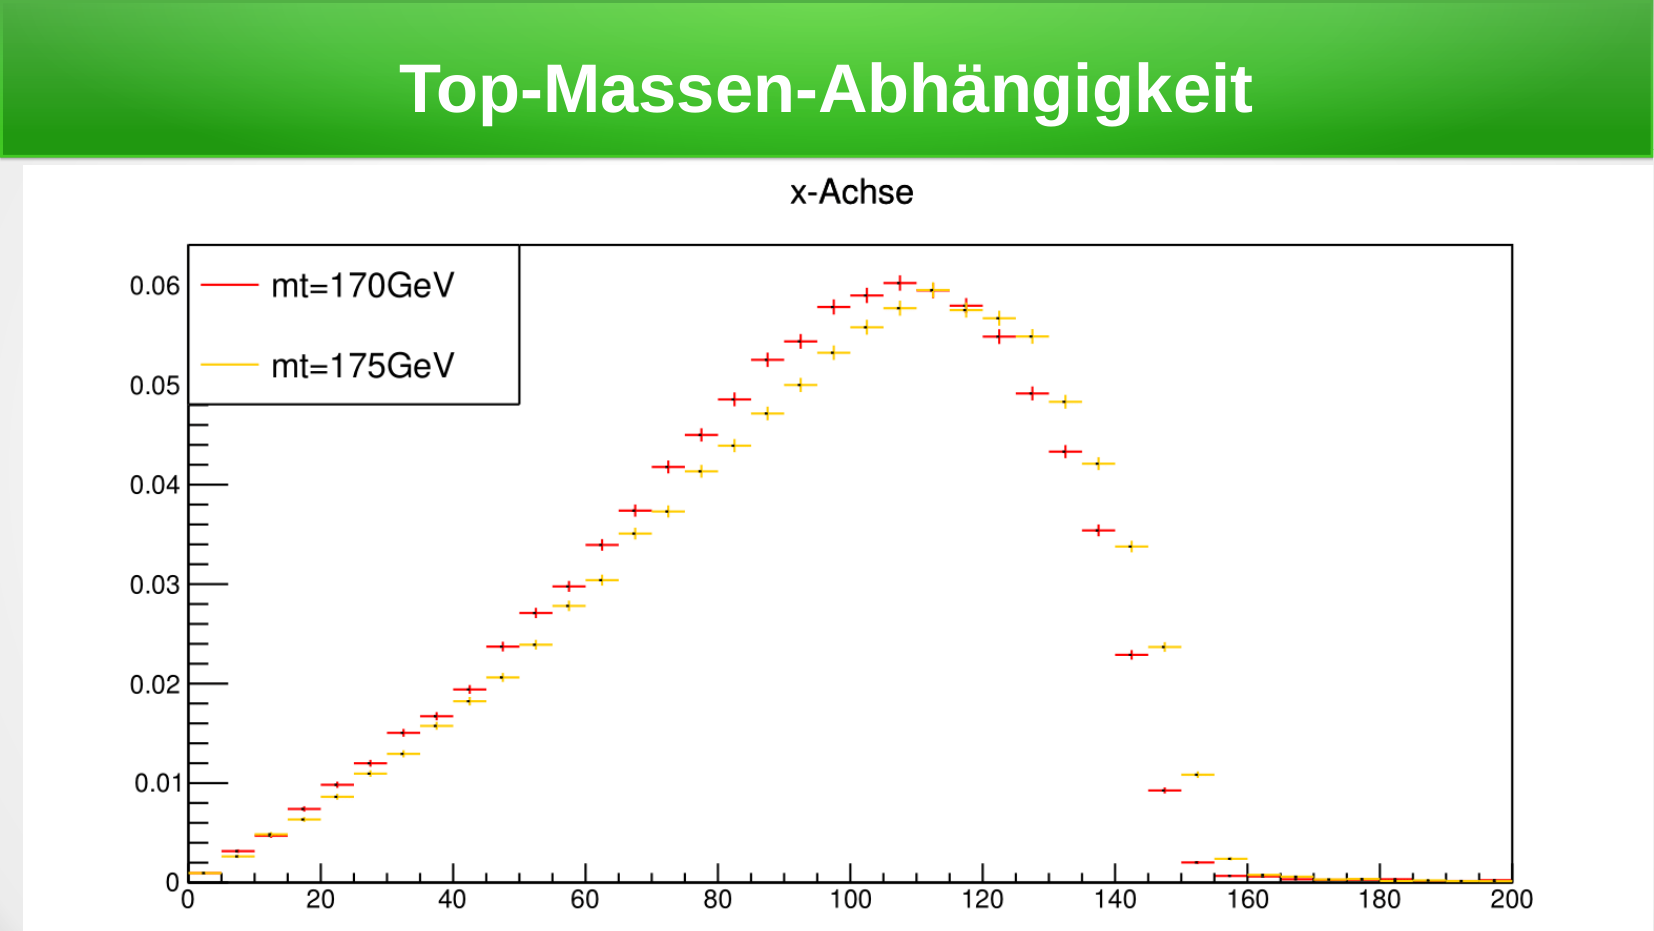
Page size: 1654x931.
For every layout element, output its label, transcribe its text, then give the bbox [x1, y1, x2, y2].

picture [23, 165, 1654, 931]
title Top-Massen-Abhängigkeit [82, 35, 1571, 142]
